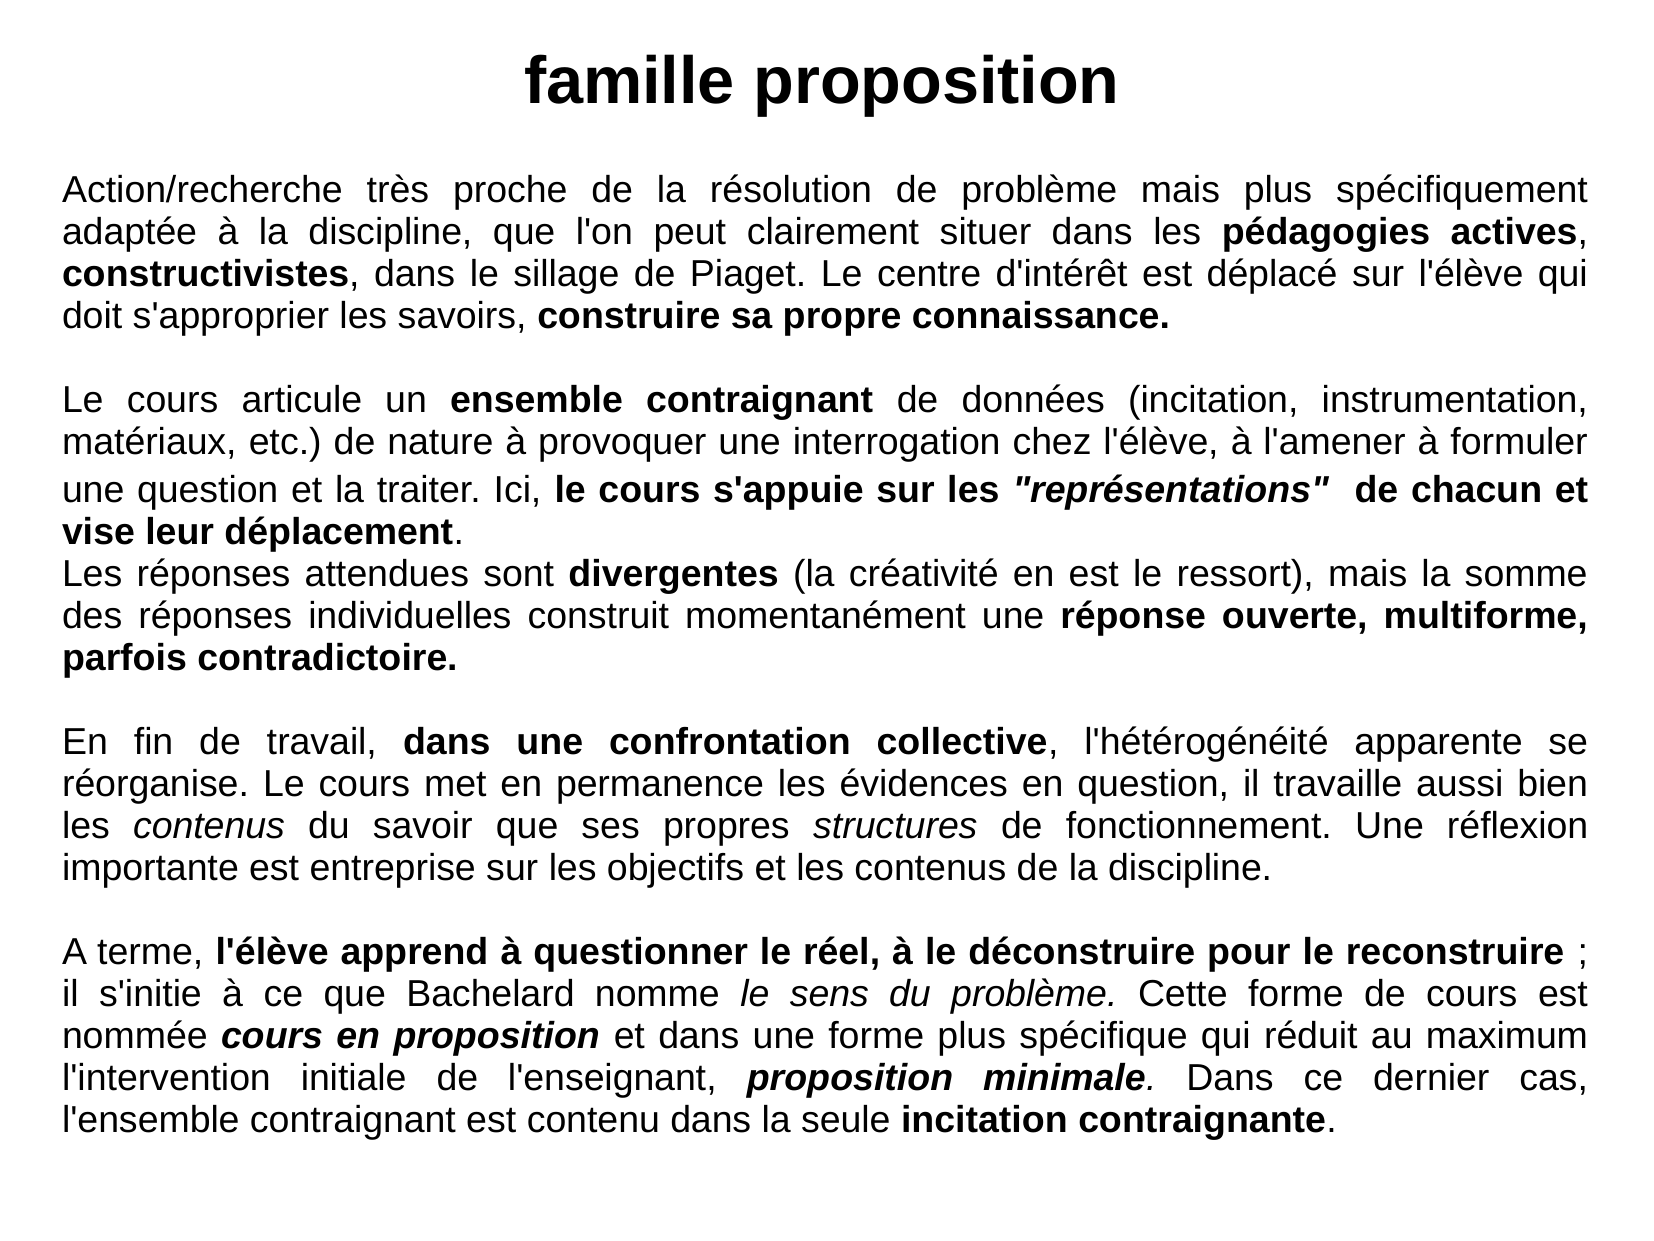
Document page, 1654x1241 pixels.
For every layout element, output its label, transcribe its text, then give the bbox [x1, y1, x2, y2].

text_box famille proposition Action/recherche très proche de la résolution de problème mais plus spécifiquement adaptée à la discipline, que l'on peut clairement situer dans les pédagogies actives, constructivistes, dans le sillage de Piaget. Le centre d'intérêt est déplacé sur l'élève qui doit s'approprier les savoirs, construire sa propre connaissance. Le cours articule un ensemble contraignant de données (incitation, instrumentation, matériaux, etc.) de nature à provoquer une interrogation chez l'élève, à l'amener à formuler une question et la traiter. Ici, le cours s'appuie sur les "représentations" de chacun et vise leur déplacement. Les réponses attendues sont divergentes (la créativité en est le ressort), mais la somme des réponses individuelles construit momentanément une réponse ouverte, multiforme, parfois contradictoire. En fin de travail, dans une confrontation collective, l'hétérogénéité apparente se réorganise. Le cours met en permanence les évidences en question, il travaille aussi bien les contenus du savoir que ses propres structures de fonctionnement. Une réflexion importante est entreprise sur les objectifs et les contenus de la discipline. A terme, l'élève apprend à questionner le réel, à le déconstruire pour le reconstruire ; il s'initie à ce que Bachelard nomme le sens du problème. Cette forme de cours est nommée cours en proposition et dans une forme plus spécifique qui réduit au maximum l'intervention initiale de l'enseignant, proposition minimale. Dans ce dernier cas, l'ensemble contraignant est contenu dans la seule incitation contraignante. [47, 35, 1604, 1193]
